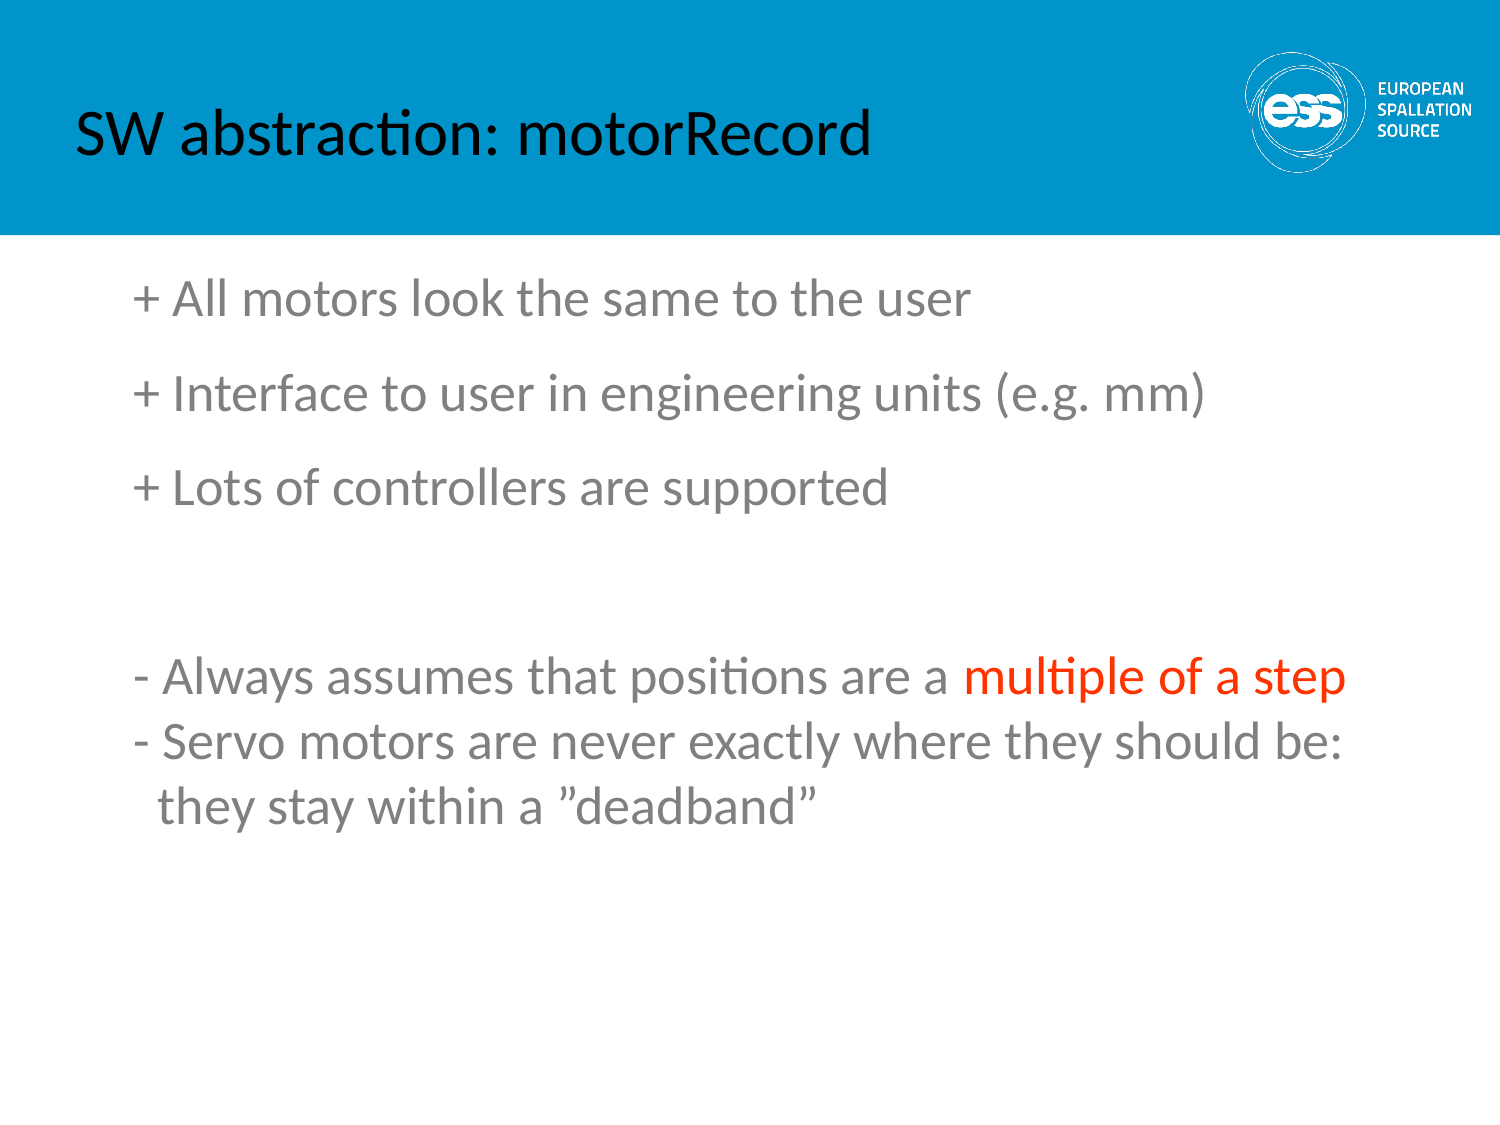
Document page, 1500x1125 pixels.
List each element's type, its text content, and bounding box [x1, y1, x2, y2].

picture [1436, 104, 1444, 115]
picture [1379, 83, 1385, 94]
picture [1423, 83, 1430, 94]
picture [1264, 94, 1342, 127]
picture [1400, 83, 1407, 94]
picture [1432, 125, 1438, 136]
list + All motors look the same to the user + Interface to user in engineering units (e.g. mm) + Lots of controllers are supported - Always assumes that positions are a multiple of a step - Servo motors are never exactly where they should be: they stay within a ”deadband” [82, 254, 1461, 1087]
picture [1422, 125, 1428, 134]
picture [1454, 83, 1458, 94]
title SW abstraction: motorRecord [75, 45, 1247, 233]
picture [1409, 104, 1415, 115]
picture [1418, 104, 1423, 115]
picture [1398, 109, 1406, 115]
picture [1389, 104, 1393, 115]
picture [1443, 86, 1450, 93]
